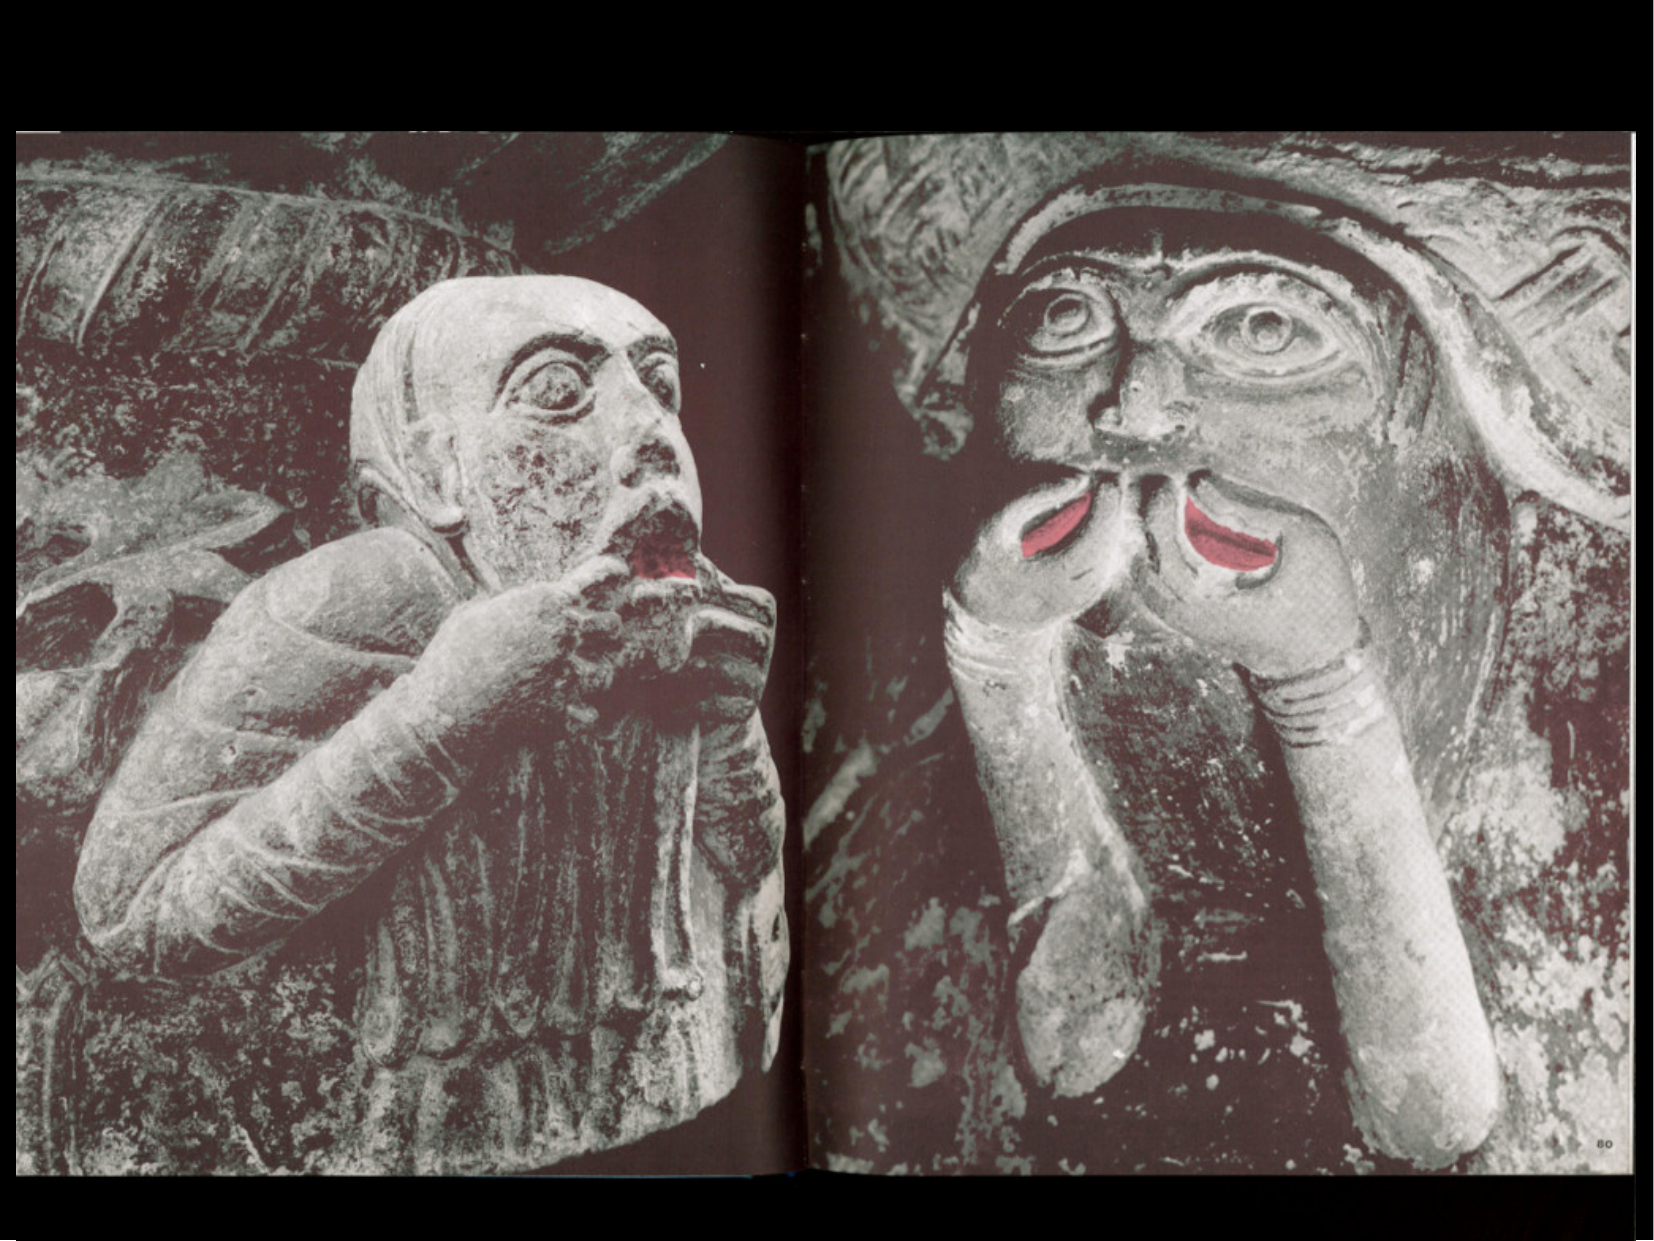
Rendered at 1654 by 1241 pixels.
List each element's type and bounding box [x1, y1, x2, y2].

picture [16, 131, 1636, 1241]
